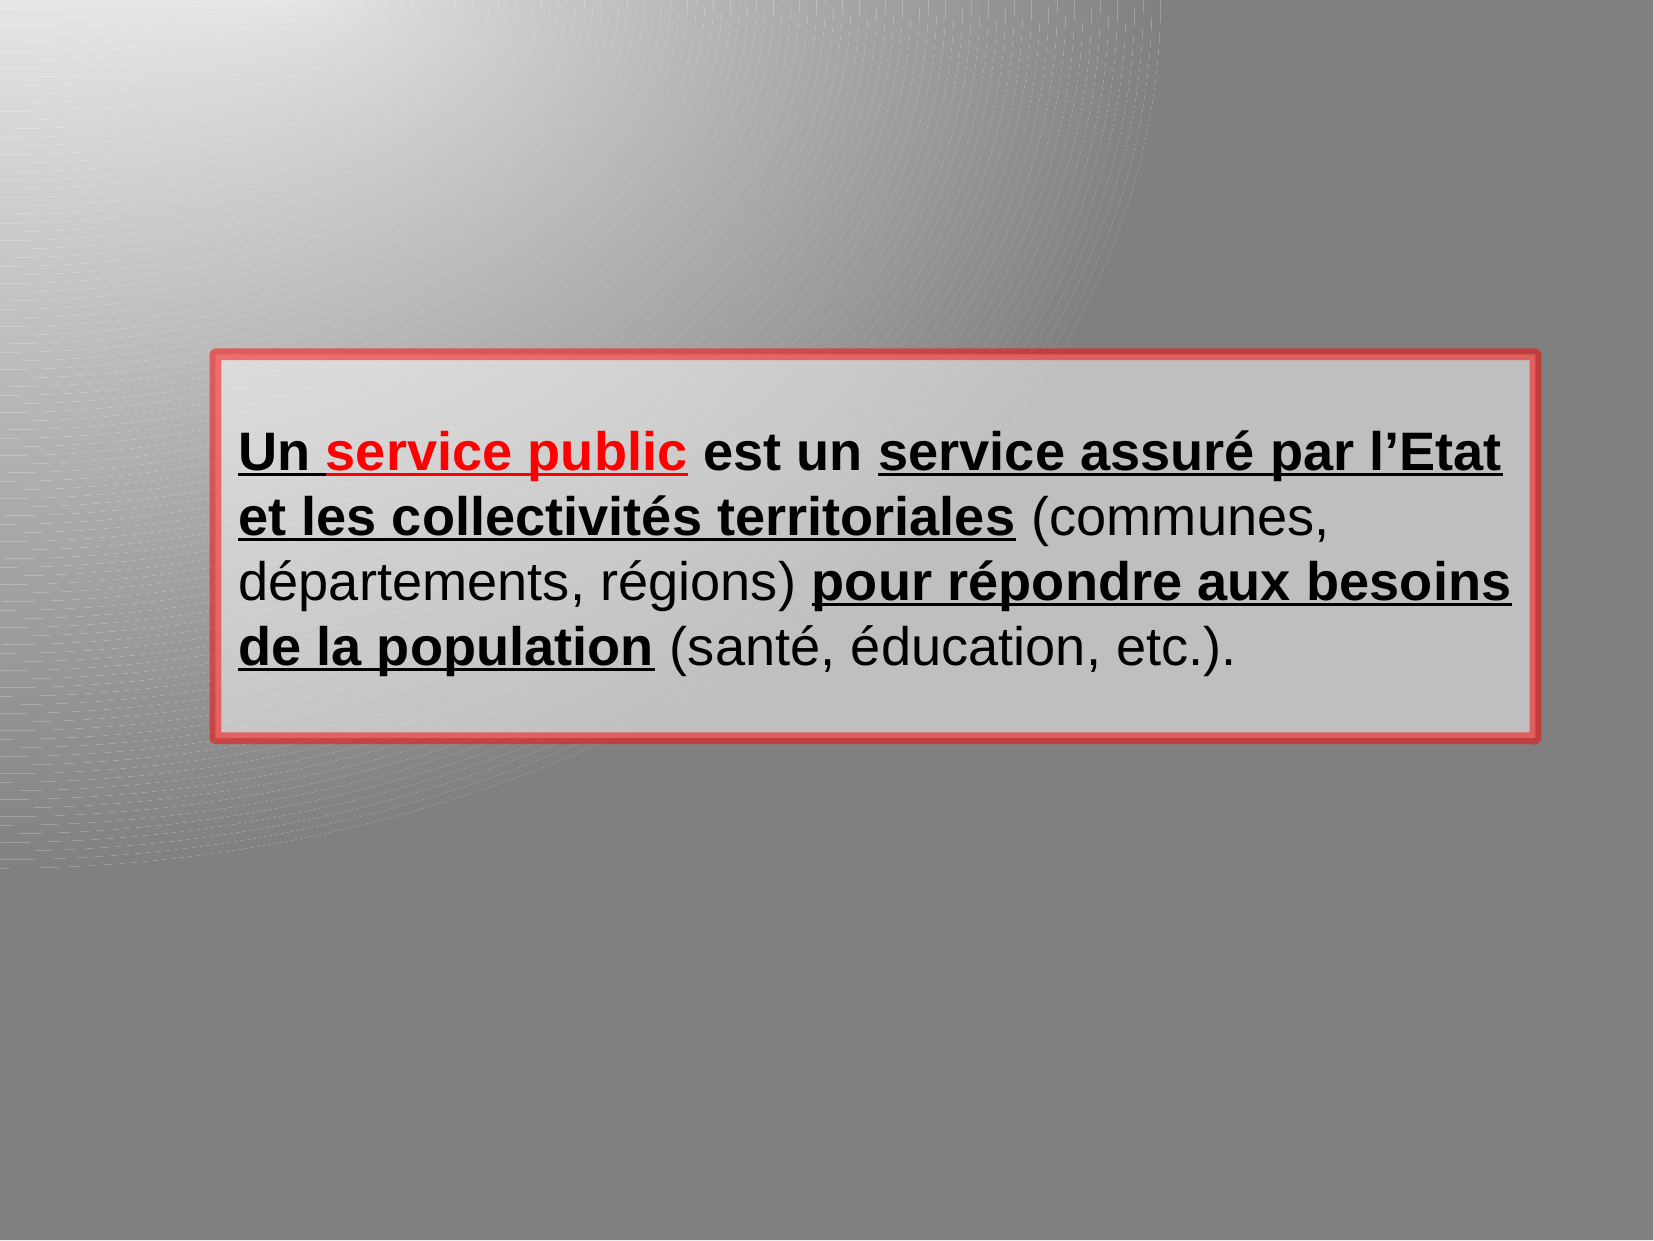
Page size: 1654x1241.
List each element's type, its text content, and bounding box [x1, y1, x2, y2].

text_box Un service public est un service assuré par l’Etat et les collectivités territoriales (communes, départements, régions) pour répondre aux besoins de la population (santé, éducation, etc.). [215, 354, 1536, 739]
